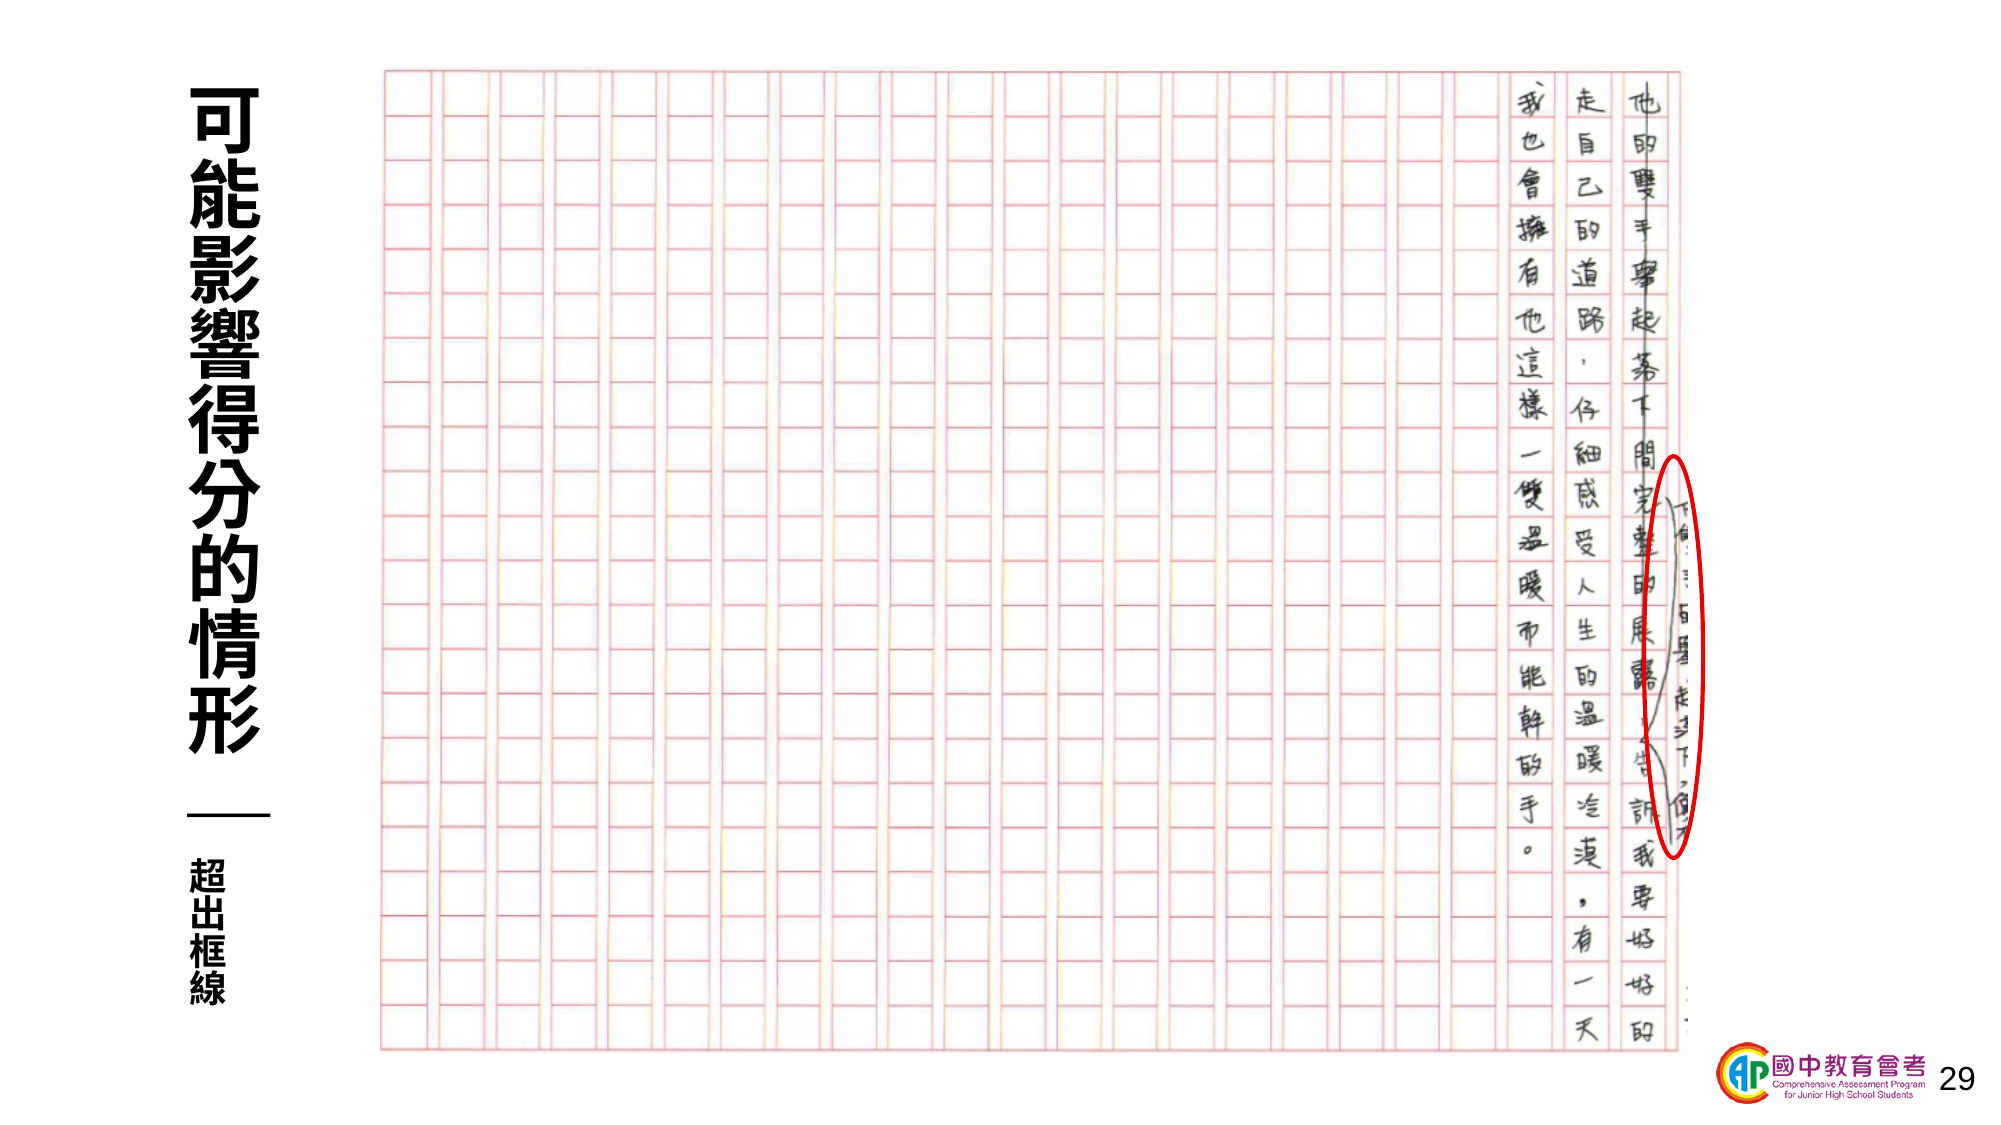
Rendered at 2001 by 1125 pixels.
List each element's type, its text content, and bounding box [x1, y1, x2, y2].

text_box 可能影響得分的情形 ｜超出框線 [168, 66, 284, 1023]
text_box [1923, 1047, 2000, 1108]
picture [380, 66, 1688, 1053]
picture [1647, 459, 1688, 855]
